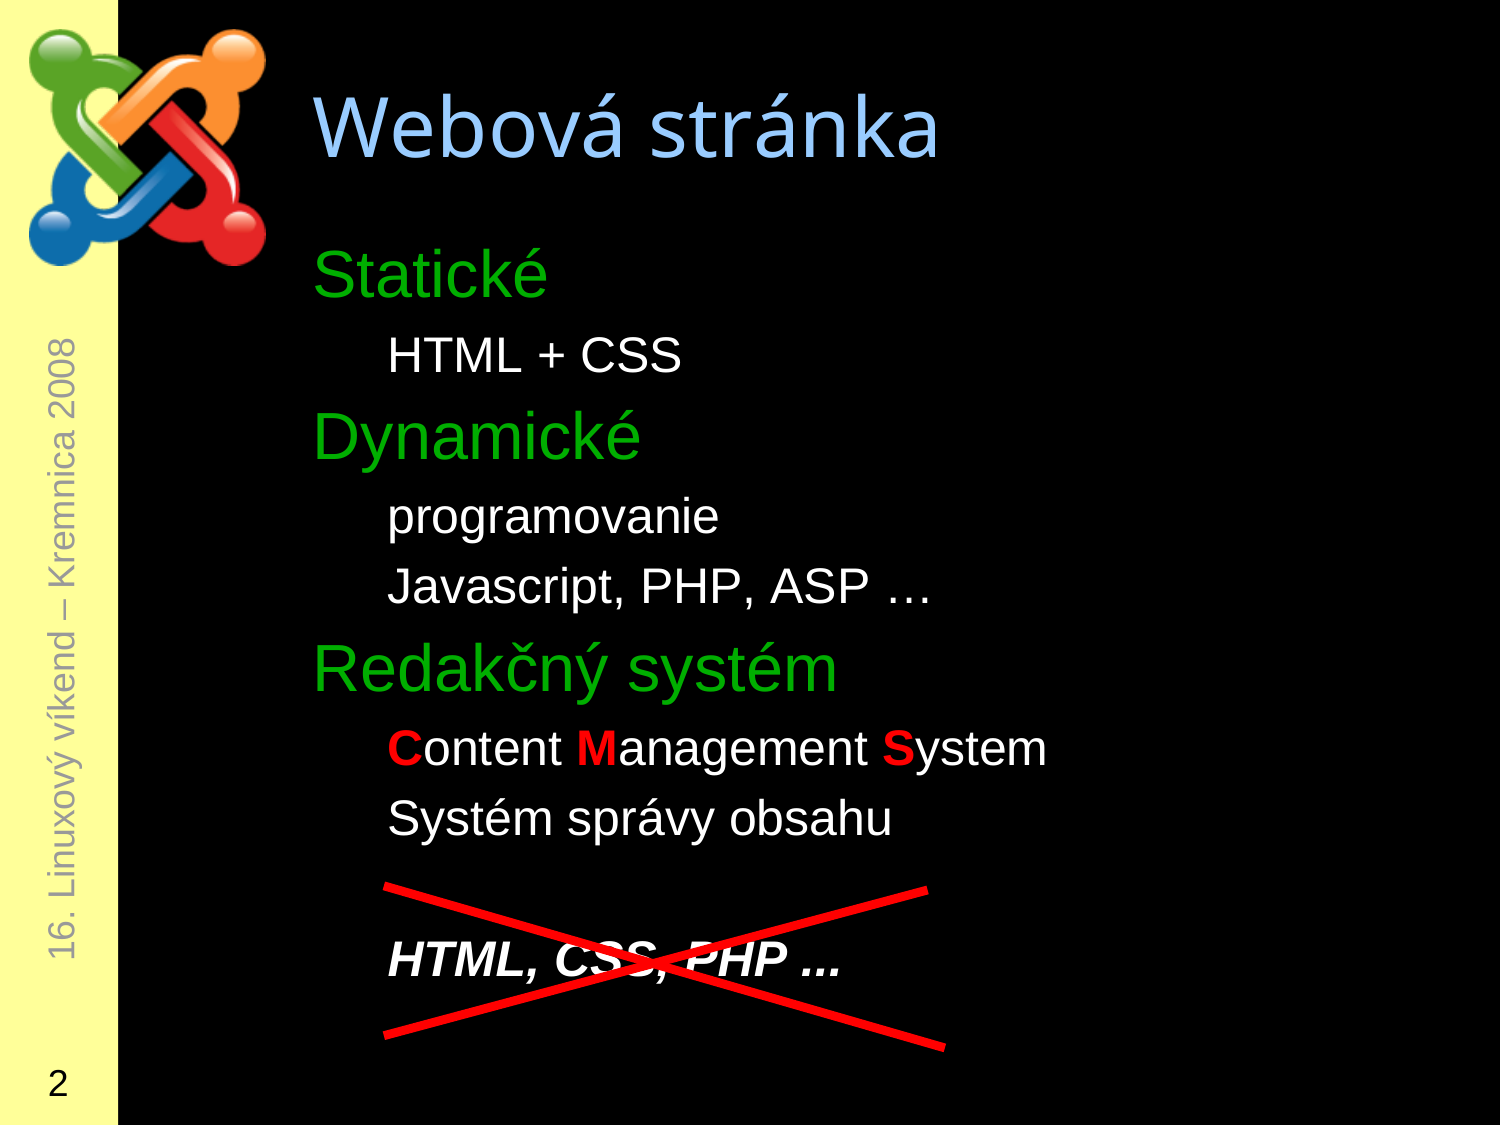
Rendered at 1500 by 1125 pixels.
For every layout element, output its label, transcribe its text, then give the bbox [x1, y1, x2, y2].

list Statické HTML + CSS Dynamické programovanie Javascript, PHP, ASP … Redakčný systém Content Management System Systém správy obsahu HTML, CSS, PHP ... [312, 237, 1450, 988]
picture [29, 29, 266, 266]
title Webová stránka [312, 24, 1450, 226]
